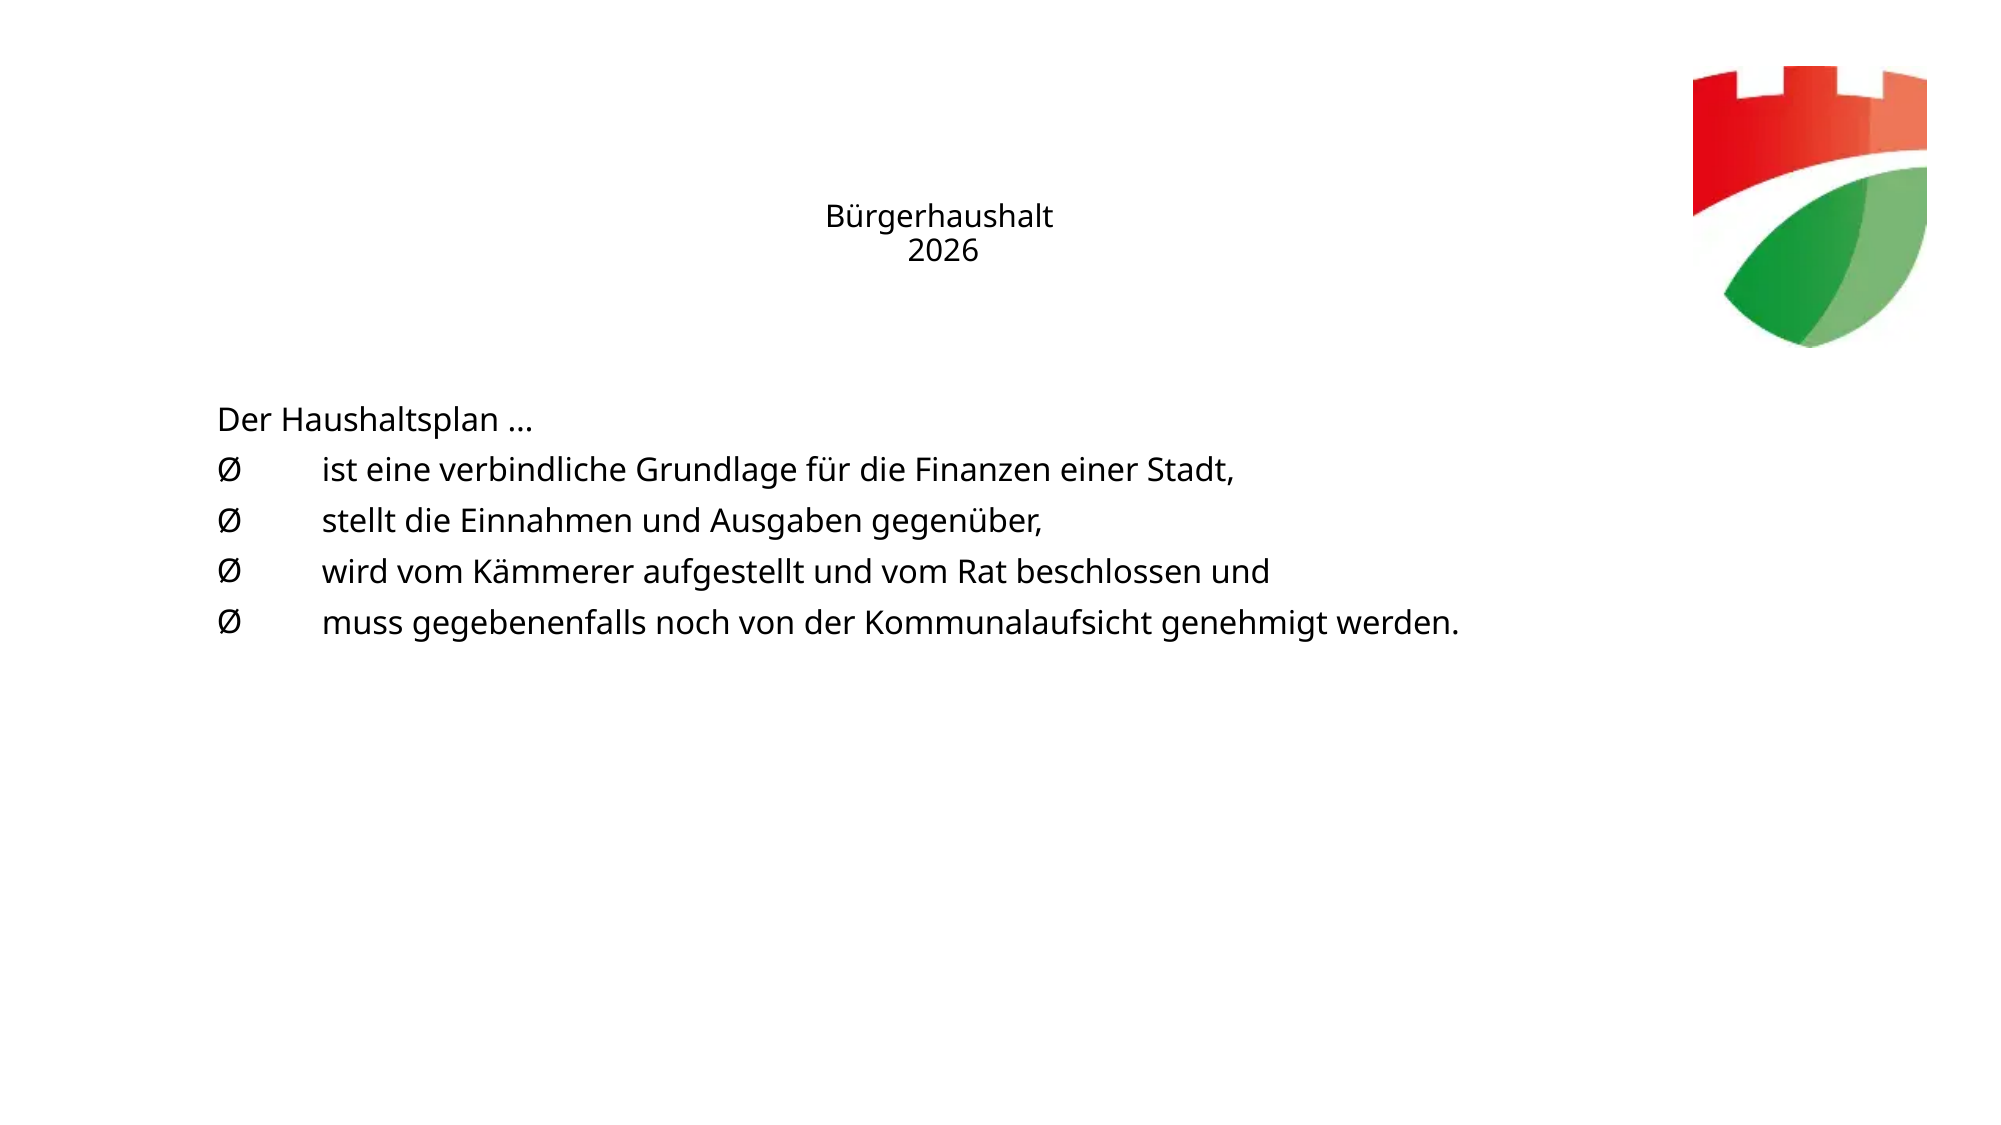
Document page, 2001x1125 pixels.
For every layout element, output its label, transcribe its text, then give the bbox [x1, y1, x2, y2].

picture [1693, 66, 1927, 348]
subtitle Der Haushaltsplan … ist eine verbindliche Grundlage für die Finanzen einer Stadt, stellt die Einnahmen und Ausgaben gegenüber, wird vom Kämmerer aufgestellt und vom Rat beschlossen und muss gegebenenfalls noch von der Kommunalaufsicht genehmigt werden. [92, 379, 1796, 651]
title Bürgerhaushalt 2026 [193, 0, 1694, 314]
